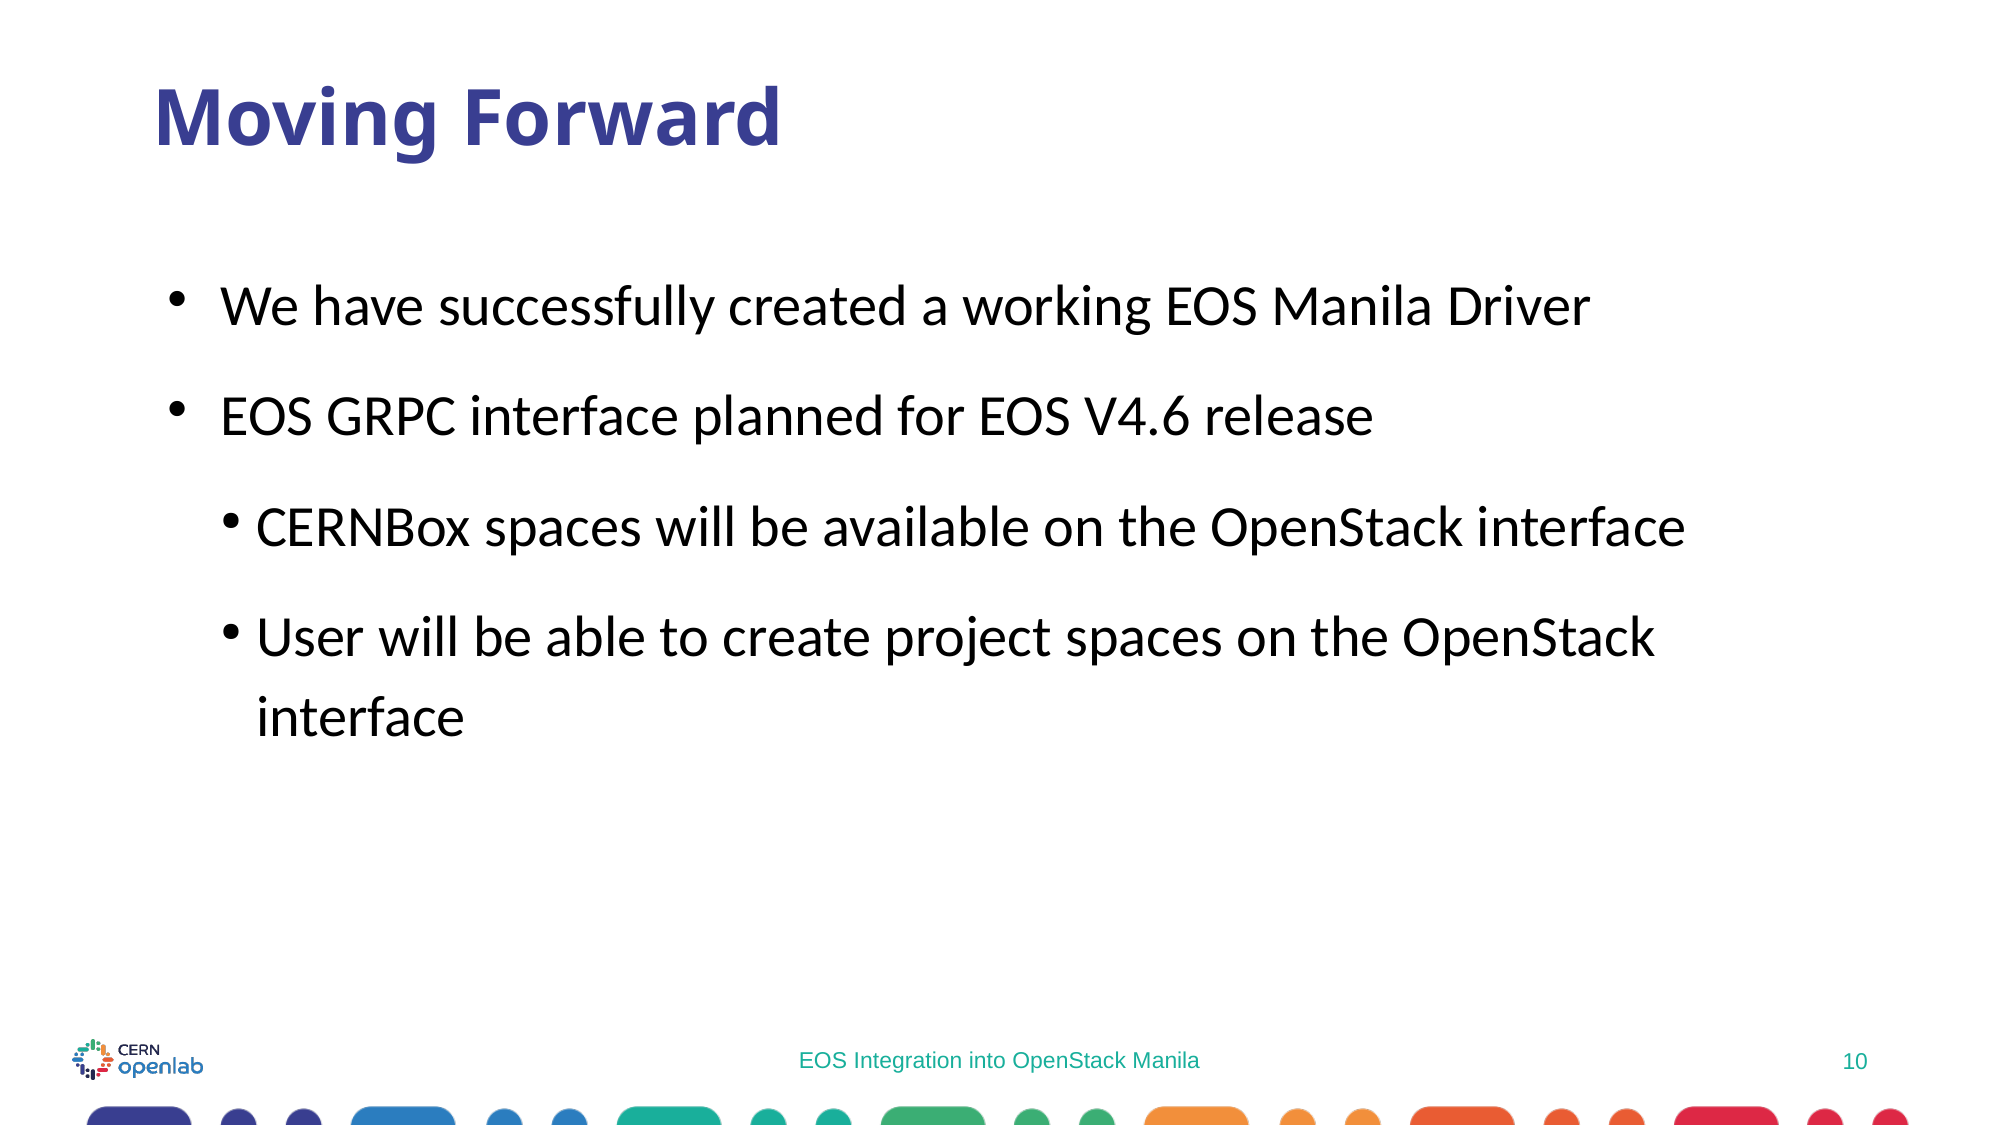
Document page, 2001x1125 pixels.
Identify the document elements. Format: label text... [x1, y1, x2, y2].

text_box Moving Forward [137, 59, 1863, 169]
picture [72, 1039, 203, 1080]
text_box We have successfully created a working EOS Manila Driver EOS GRPC interface planned for EOS V4.6 release CERNBox spaces will be available on the OpenStack interface User will be able to create project spaces on the OpenStack interface [134, 249, 1858, 864]
text_box EOS Integration into OpenStack Manila [661, 1029, 1337, 1089]
